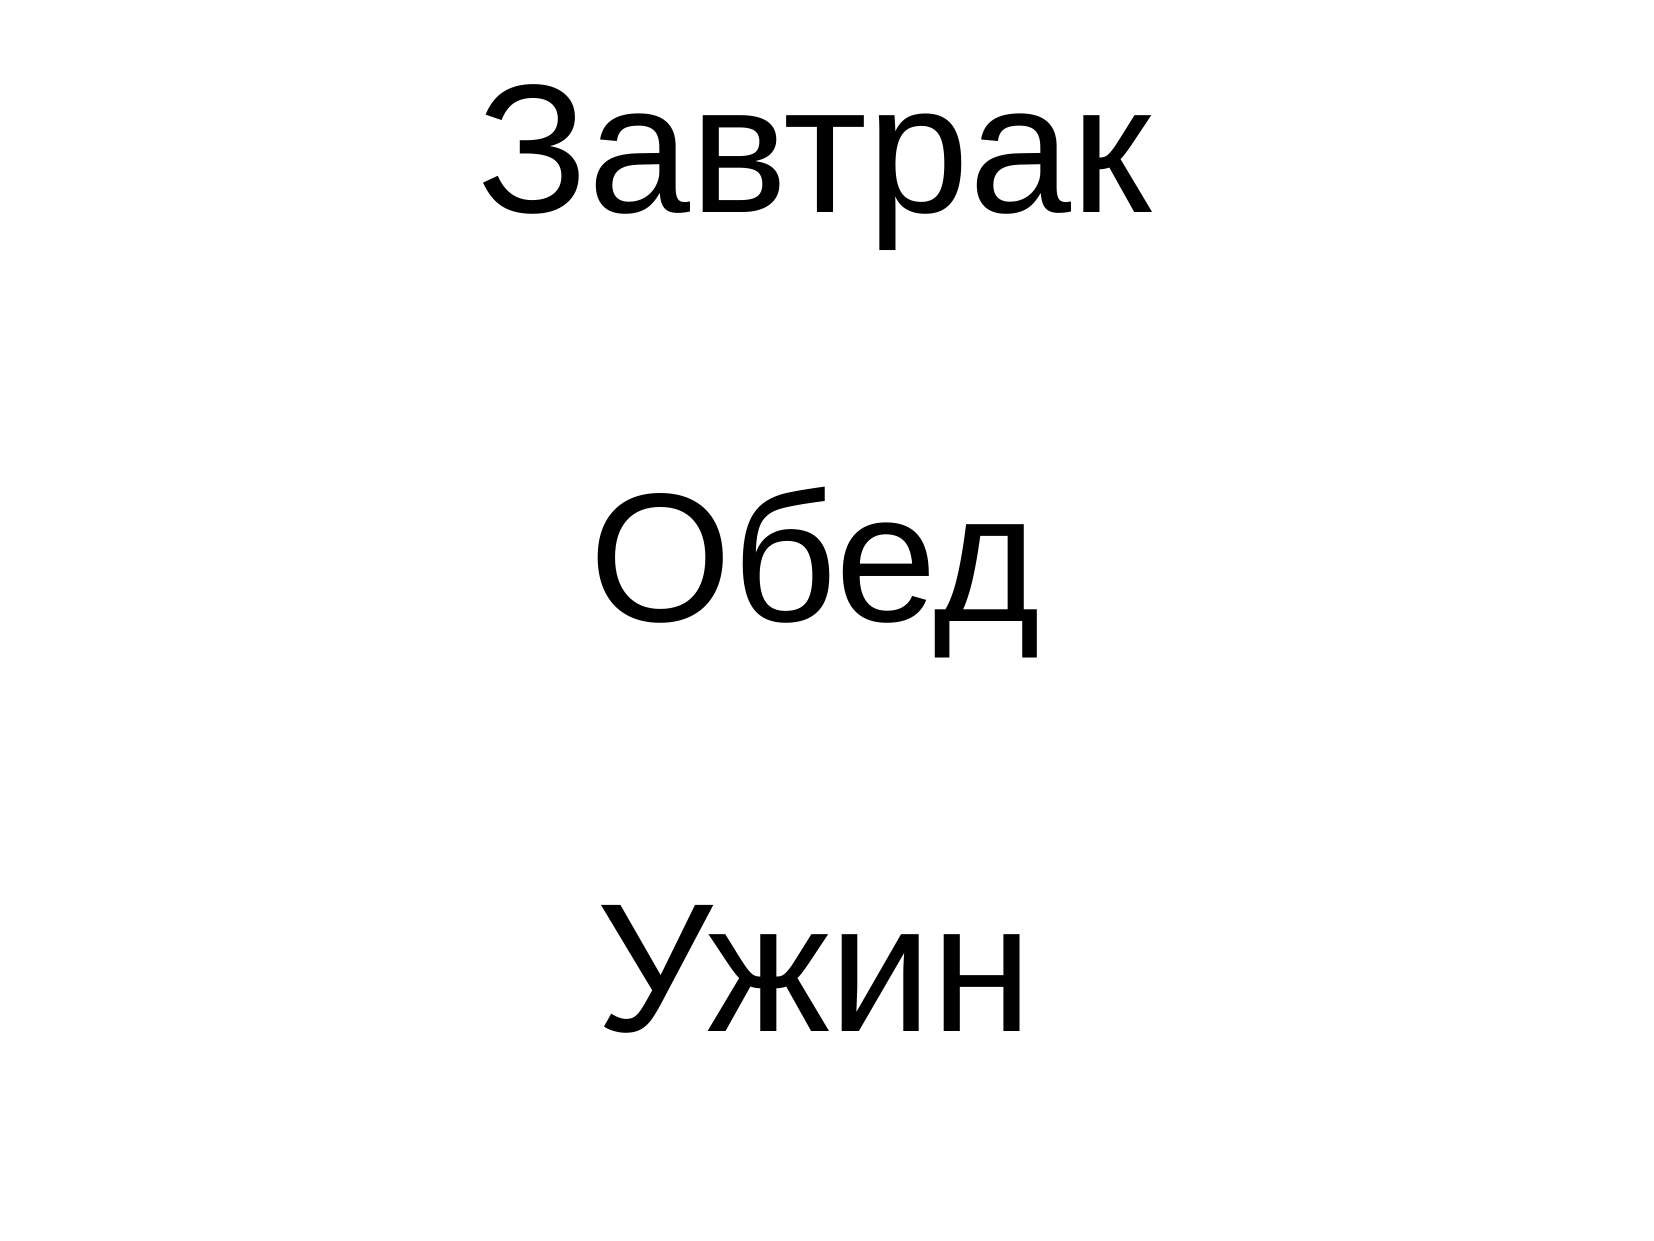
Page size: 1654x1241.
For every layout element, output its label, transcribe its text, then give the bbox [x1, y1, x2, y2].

subtitle Завтрак Обед Ужин [82, 46, 1548, 1210]
